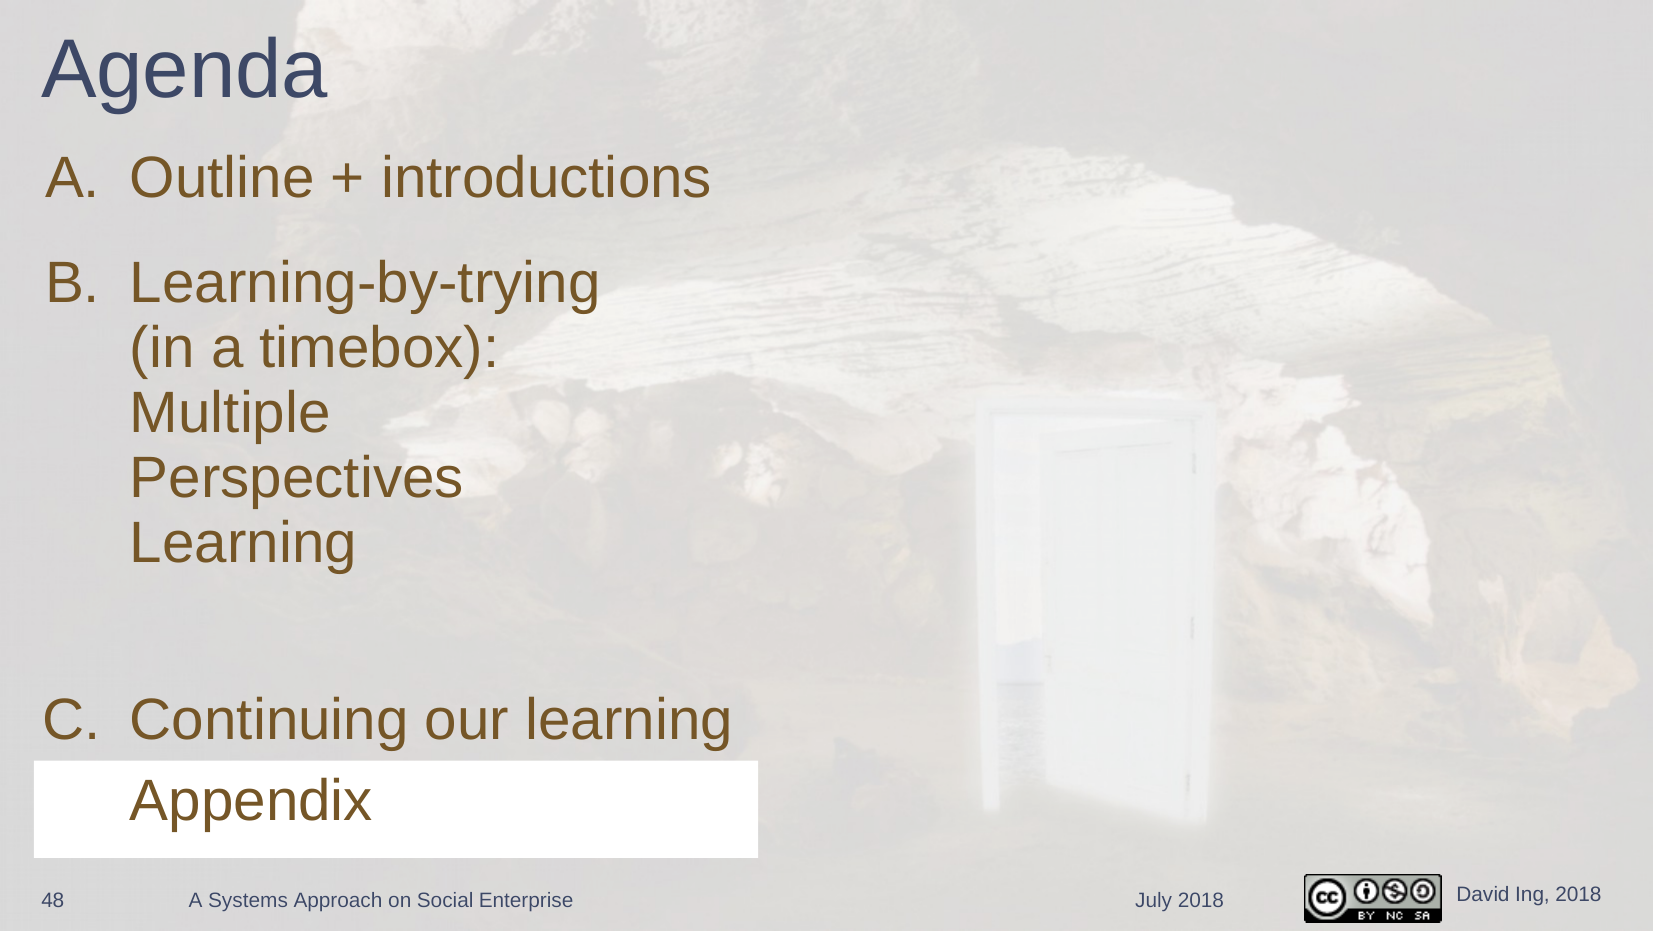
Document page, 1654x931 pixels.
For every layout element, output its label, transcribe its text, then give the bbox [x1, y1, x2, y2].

table_header Outline + introductions [115, 137, 753, 242]
table_cell Learning-by-trying (in a timebox): Multiple Perspectives Learning [115, 242, 753, 679]
title Agenda [41, 30, 1613, 126]
table_header A. [17, 137, 115, 242]
table_cell B. [17, 242, 115, 679]
picture [1304, 874, 1442, 923]
text_box [33, 760, 759, 858]
table_cell Appendix [115, 760, 753, 840]
table_cell C. [17, 679, 115, 760]
table_cell Continuing our learning [115, 679, 753, 760]
table_cell [17, 760, 115, 840]
table_cell Pursuits: [0, 0, 1653, 931]
